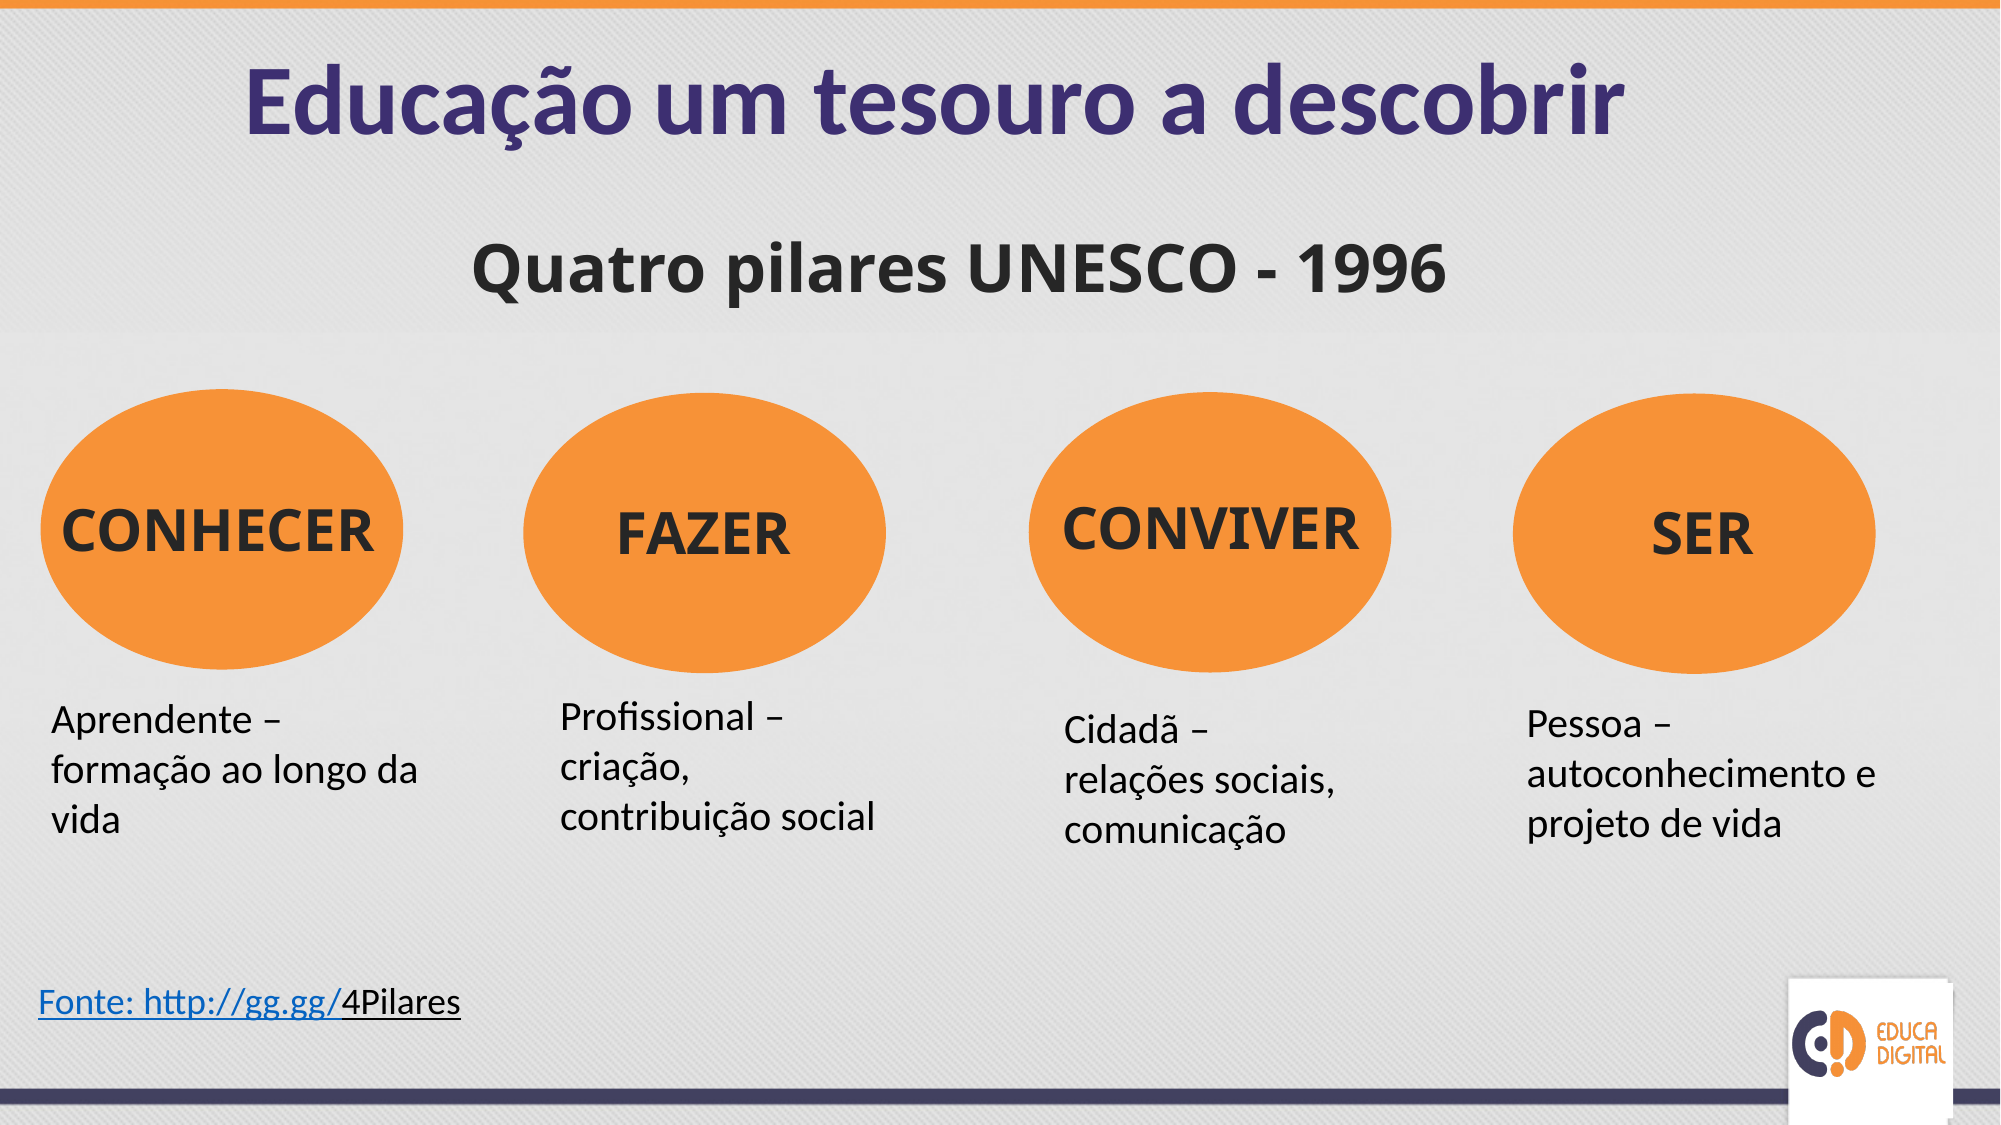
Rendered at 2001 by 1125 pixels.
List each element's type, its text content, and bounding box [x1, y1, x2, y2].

text_box Cidadã – relações sociais, comunicação [1049, 693, 1425, 859]
text_box FAZER [601, 488, 807, 574]
text_box CONHECER [45, 486, 390, 572]
text_box [1792, 1115, 1954, 1119]
text_box Quatro pilares UNESCO - 1996 [89, 217, 1830, 345]
text_box [49, 389, 404, 670]
text_box SER [1636, 489, 1769, 575]
text_box Profissional – criação, contribuição social [545, 681, 921, 847]
text_box [40, 498, 45, 561]
text_box CONVIVER [1046, 483, 1375, 569]
picture [0, 0, 2001, 1125]
text_box [1512, 393, 1876, 674]
text_box Aprendente – formação ao longo da vida [36, 684, 446, 850]
text_box [1028, 392, 1392, 673]
text_box Fonte: http://gg.gg/4Pilares [23, 970, 539, 1030]
text_box Pessoa – autoconhecimento e projeto de vida [1511, 688, 1949, 854]
text_box [523, 392, 886, 674]
text_box Educação um tesouro a descobrir [77, 38, 1818, 165]
